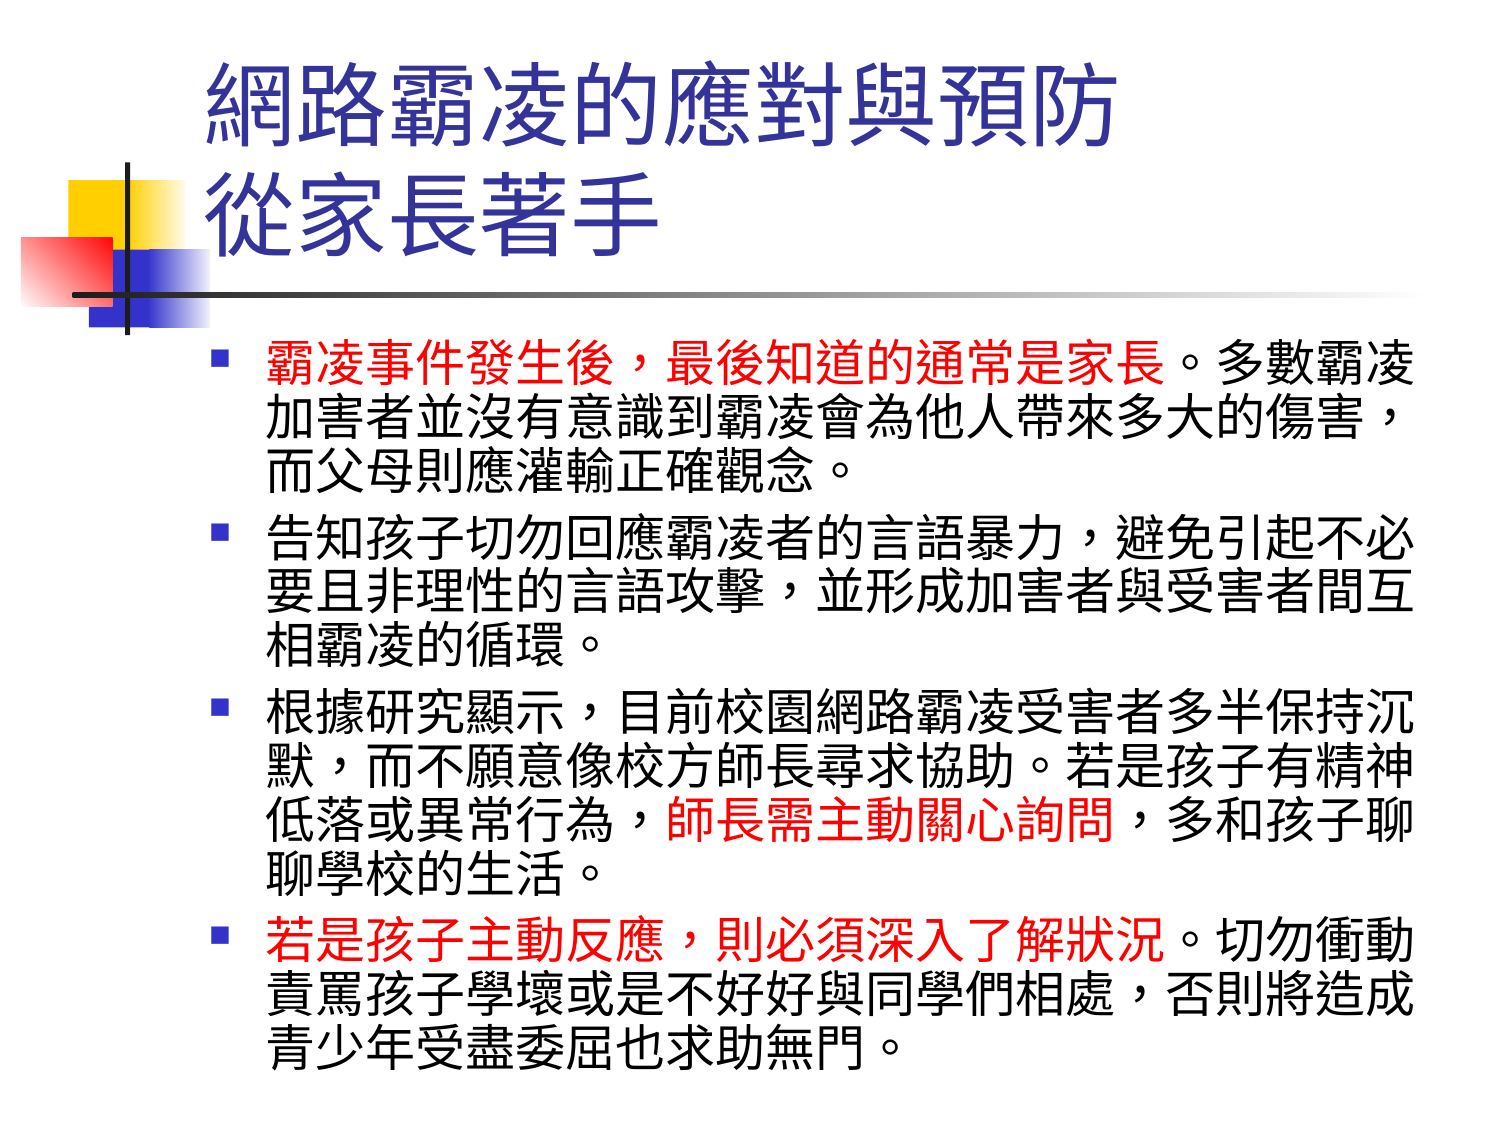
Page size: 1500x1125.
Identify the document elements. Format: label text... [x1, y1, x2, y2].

list 霸凌事件發生後，最後知道的通常是家長。多數霸凌加害者並沒有意識到霸凌會為他人帶來多大的傷害，而父母則應灌輸正確觀念。 告知孩子切勿回應霸凌者的言語暴力，避免引起不必要且非理性的言語攻擊，並形成加害者與受害者間互相霸凌的循環。 根據研究顯示，目前校園網路霸凌受害者多半保持沉默，而不願意像校方師長尋求協助。若是孩子有精神低落或異常行為，師長需主動關心詢問，多和孩子聊聊學校的生活。 若是孩子主動反應，則必須深入了解狀況。切勿衝動責罵孩子學壞或是不好好與同學們相處，否則將造成青少年受盡委屈也求助無門。 [193, 331, 1469, 1088]
title 網路霸凌的應對與預防 從家長著手 [188, 35, 1468, 276]
